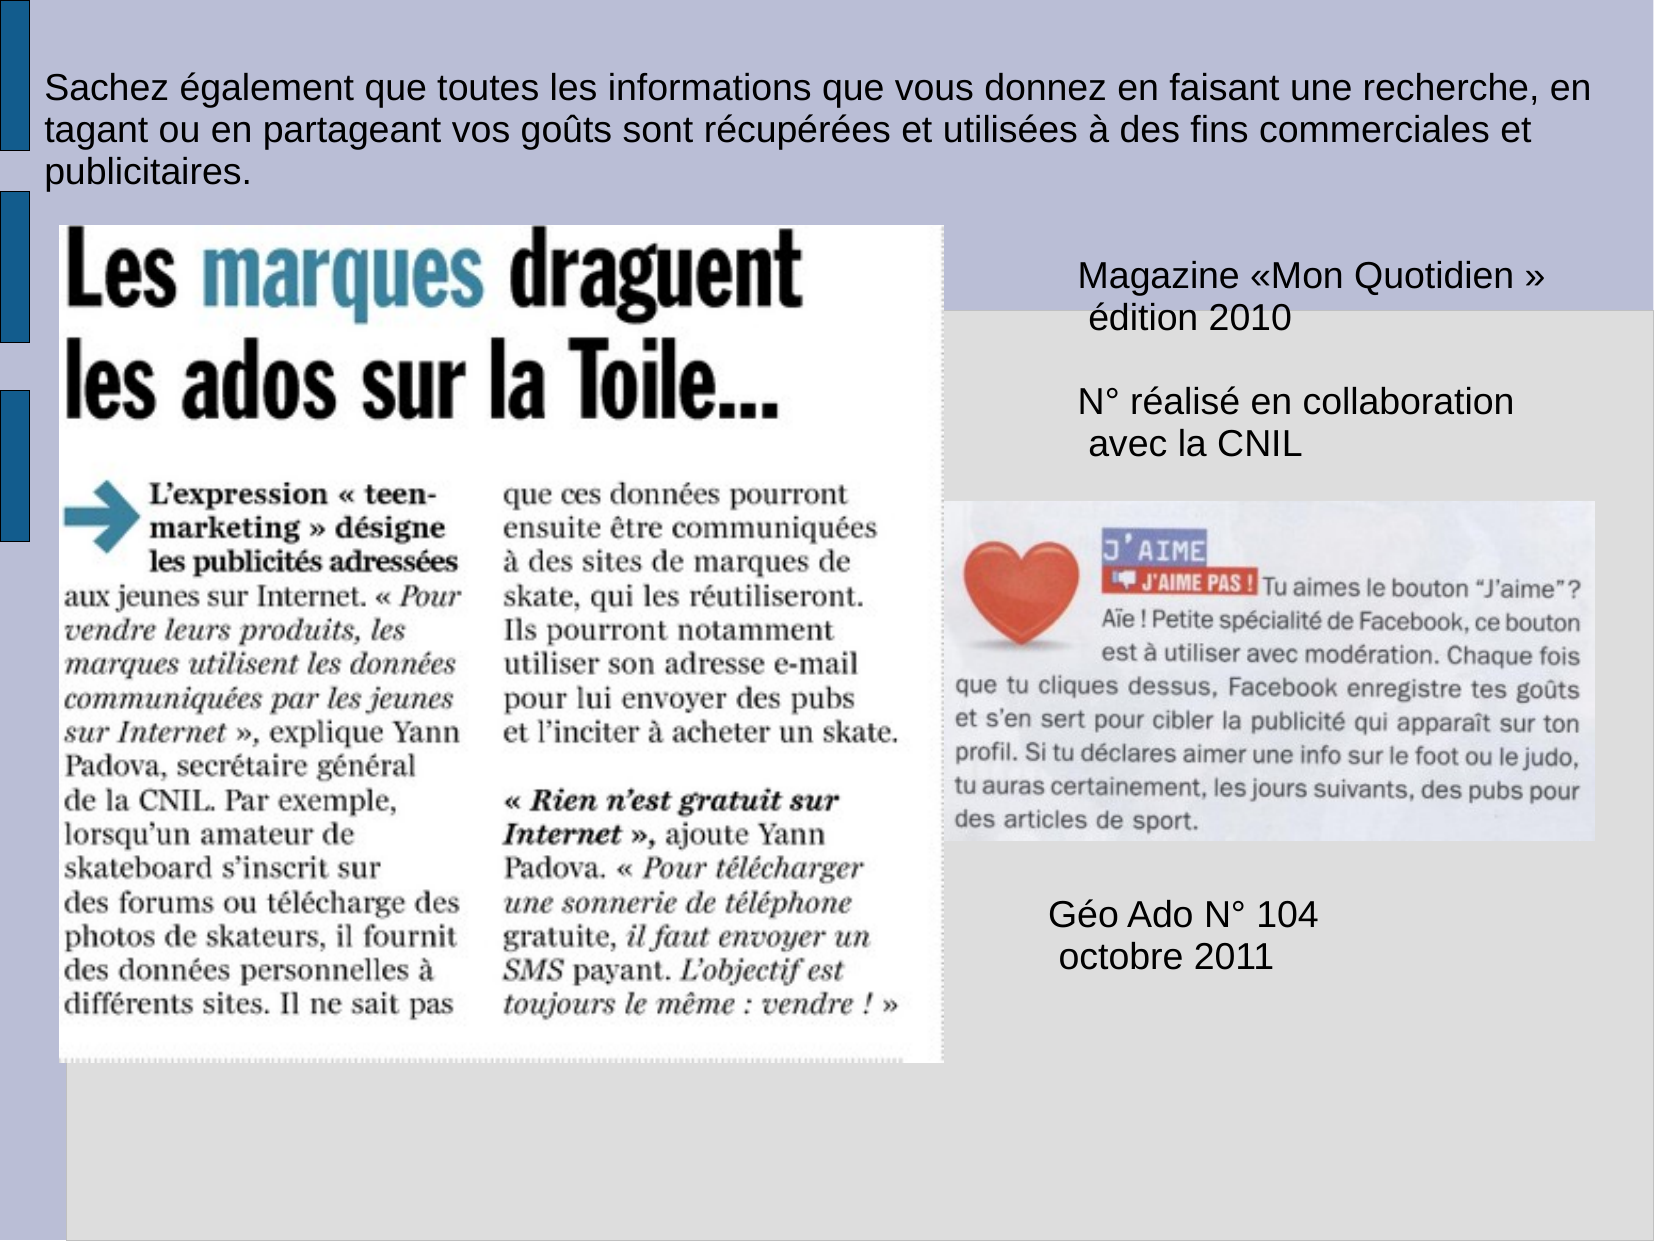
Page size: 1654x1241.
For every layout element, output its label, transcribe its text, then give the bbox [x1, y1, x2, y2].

text_box Magazine «Mon Quotidien » édition 2010 N° réalisé en collaboration avec la CNIL [1062, 247, 1598, 473]
picture [59, 225, 1595, 1063]
text_box Sachez également que toutes les informations que vous donnez en faisant une recherche, en tagant ou en partageant vos goûts sont récupérées et utilisées à des fins commerciales et publicitaires. [29, 59, 1607, 201]
text_box Géo Ado N° 104 octobre 2011 [1033, 885, 1477, 985]
text_box [17, 913, 1595, 1182]
